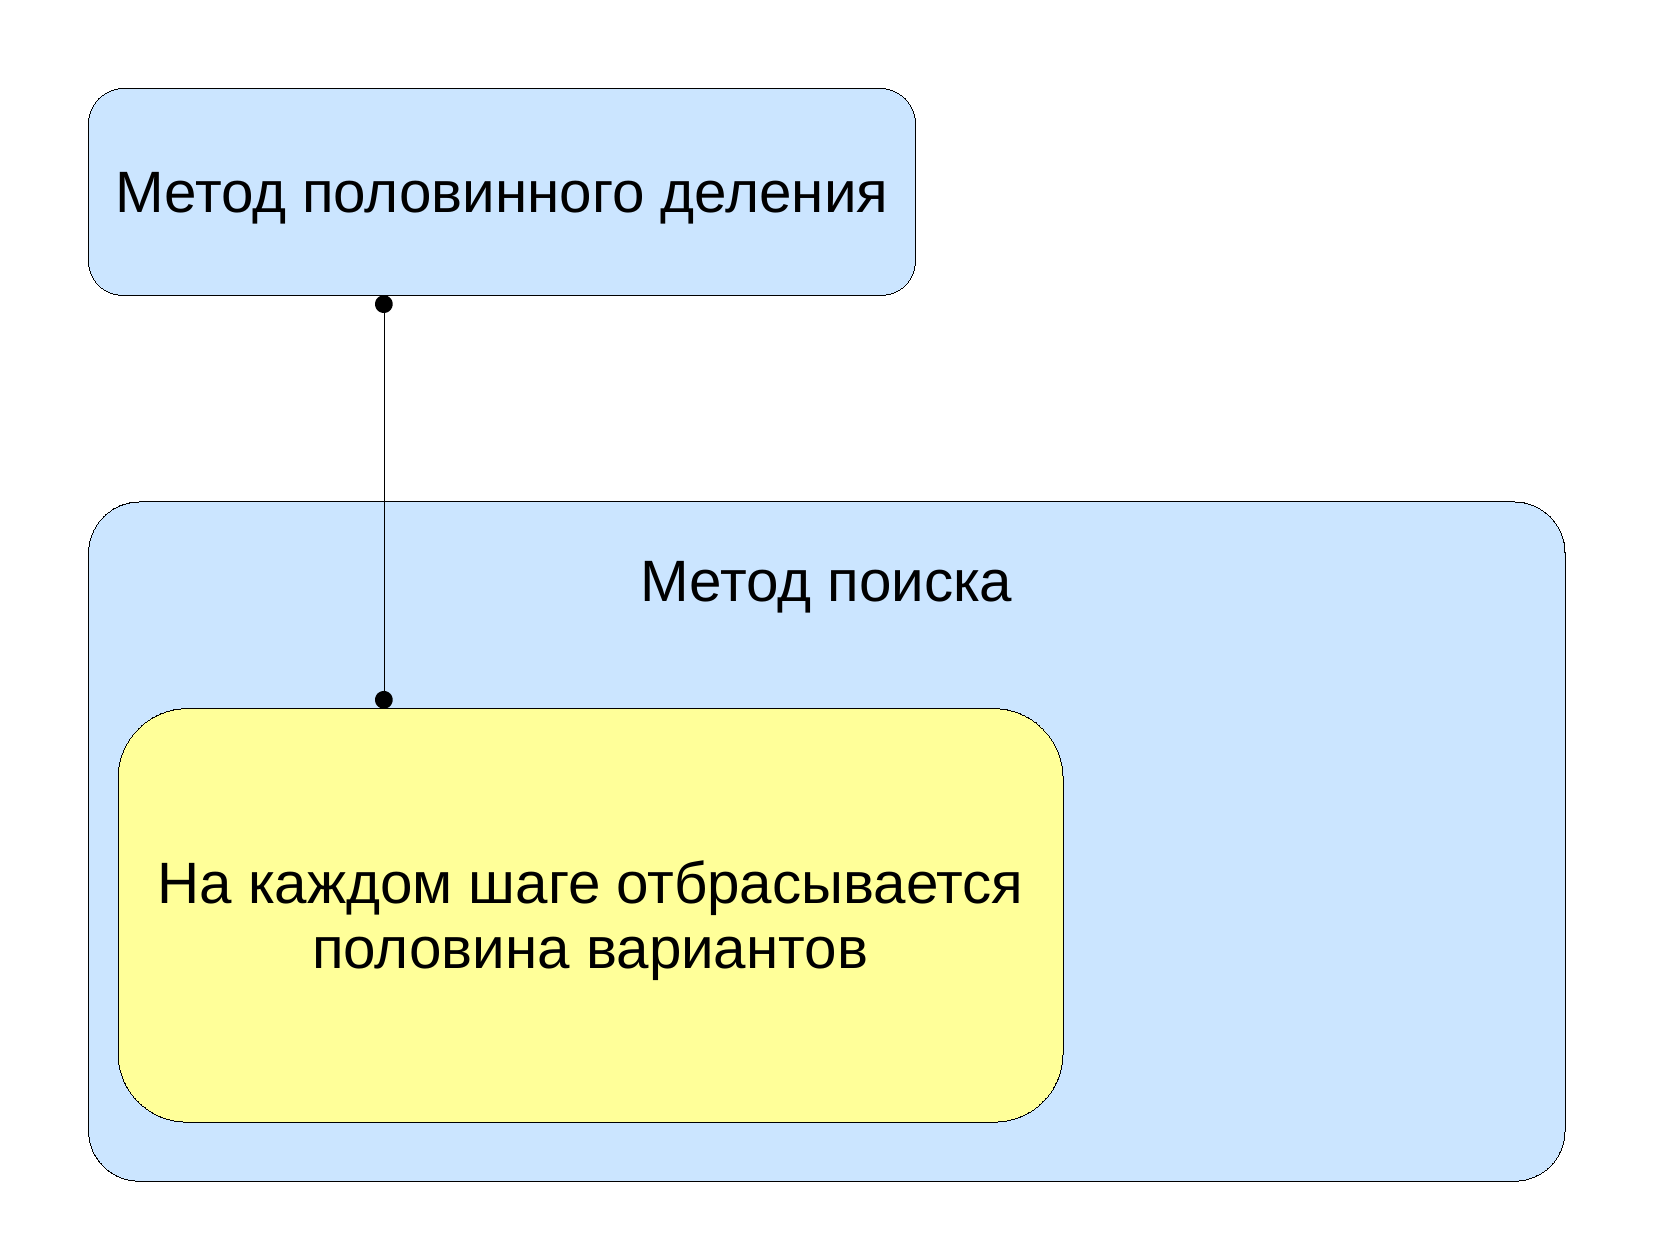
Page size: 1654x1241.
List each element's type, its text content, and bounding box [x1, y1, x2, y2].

text_box Метод поиска [88, 501, 1566, 1182]
text_box Метод половинного деления [88, 88, 916, 296]
text_box На каждом шаге отбрасывается половина вариантов [118, 708, 1064, 1123]
